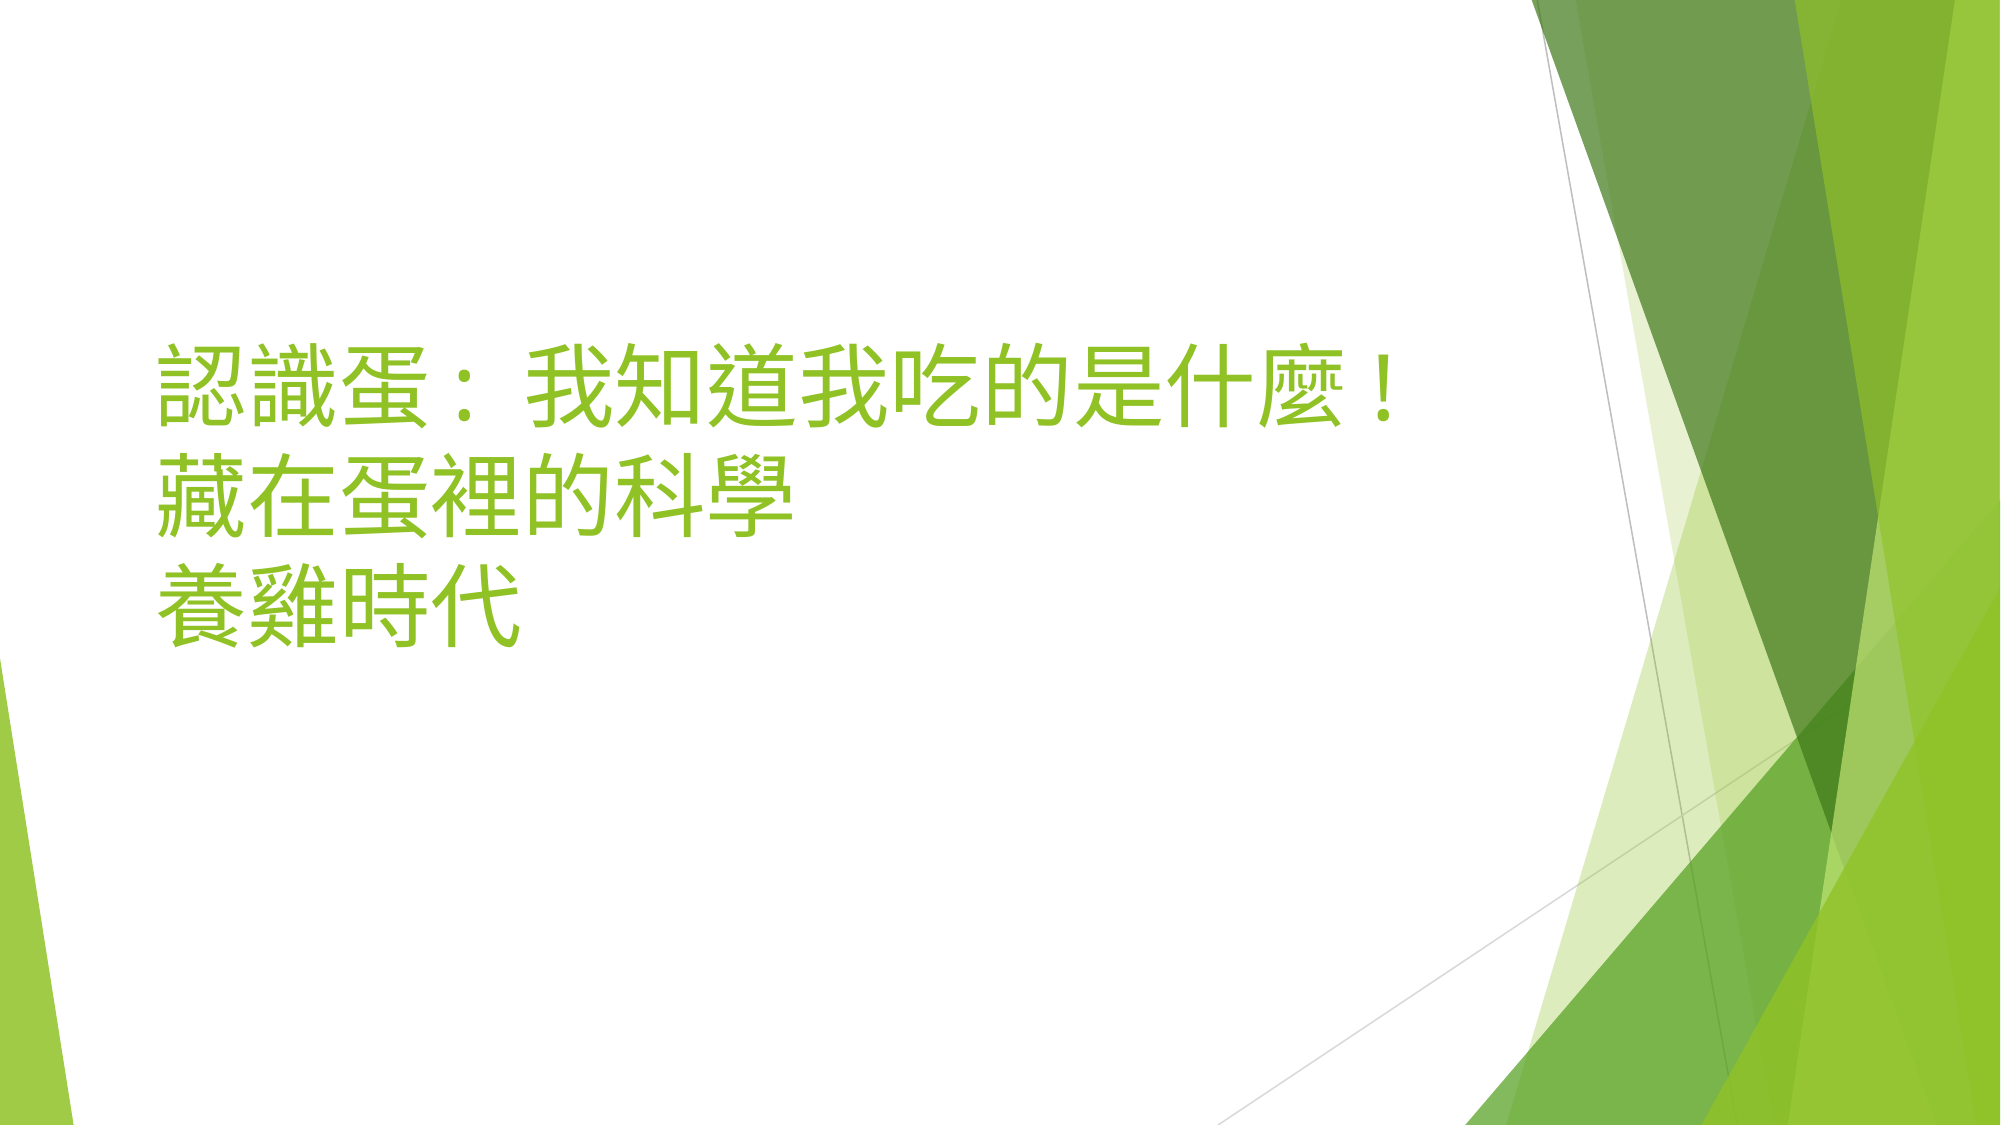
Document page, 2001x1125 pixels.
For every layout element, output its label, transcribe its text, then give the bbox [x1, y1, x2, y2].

title 認識蛋: 我知道我吃的是什麼! 藏在蛋裡的科學 養雞時代 [140, 321, 1606, 770]
